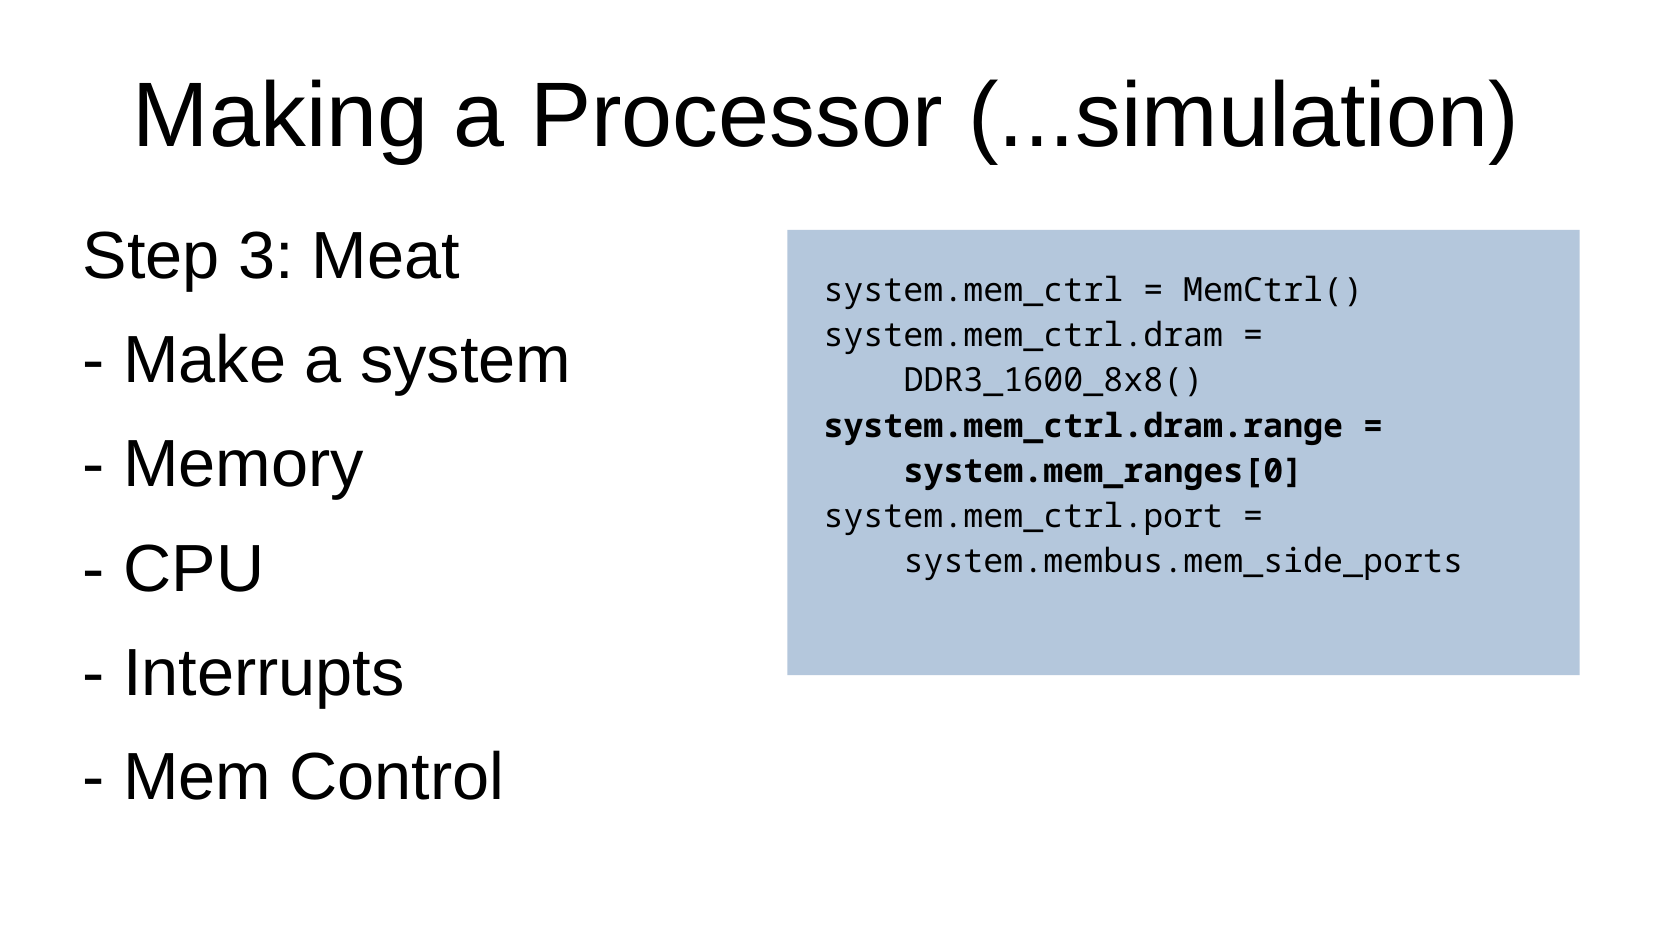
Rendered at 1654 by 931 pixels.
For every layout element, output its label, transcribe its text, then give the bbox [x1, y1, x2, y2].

list Step 3: Meat - Make a system - Memory - CPU - Interrupts - Mem Control [82, 217, 809, 863]
text_box system.mem_ctrl = MemCtrl() system.mem_ctrl.dram = DDR3_1600_8x8() system.mem_ctrl.dram.range = system.mem_ranges[0] system.mem_ctrl.port = system.membus.mem_side_ports [787, 229, 1580, 676]
title Making a Processor (...simulation) [82, 37, 1571, 193]
